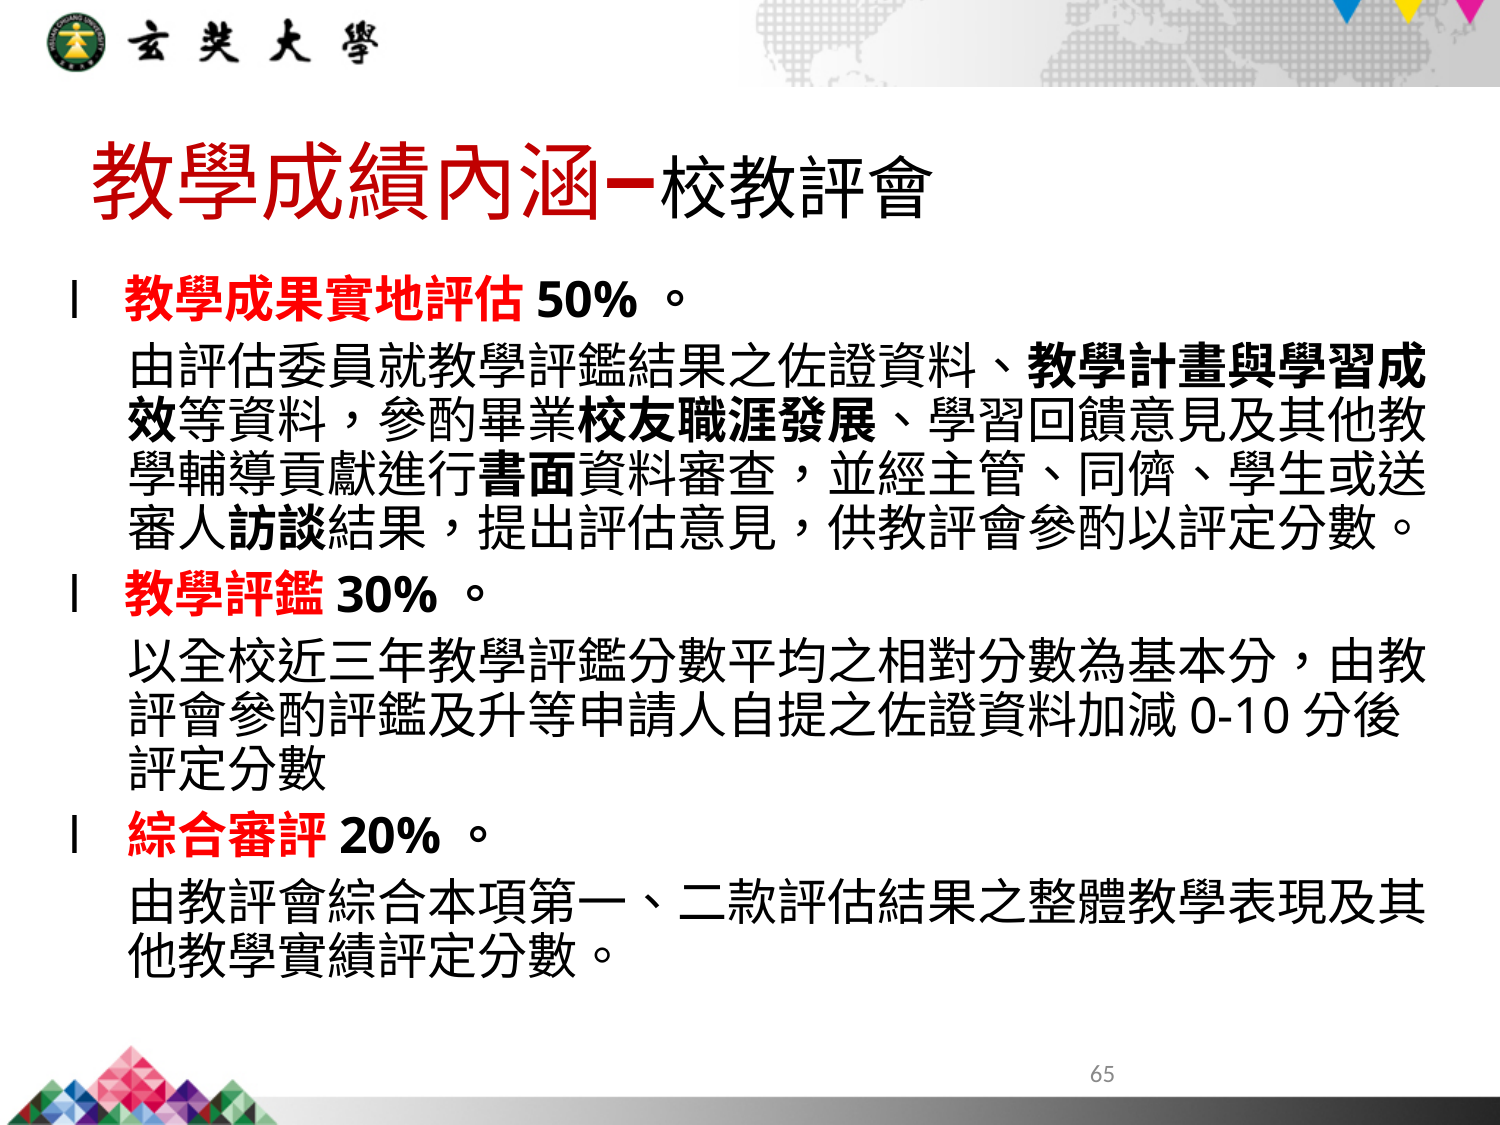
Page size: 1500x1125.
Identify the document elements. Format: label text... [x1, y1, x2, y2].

text_box 教學成績內涵–校教評會 [75, 115, 1426, 244]
text_box 教學成果實地評估50%。 由評估委員就教學評鑑結果之佐證資料、教學計畫與學習成效等資料，參酌畢業校友職涯發展、學習回饋意見及其他教學輔導貢獻進行書面資料審查，並經主管、同儕、學生或送審人訪談結果，提出評估意見，供教評會參酌以評定分數。 教學評鑑30%。 以全校近三年教學評鑑分數平均之相對分數為基本分，由教評會參酌評鑑及升等申請人自提之佐證資料加減0-10分後評定分數 綜合審評20%。 由教評會綜合本項第一、二款評估結果之整體教學表現及其他教學實績評定分數。 [53, 267, 1447, 1038]
text_box 65 [1074, 1042, 1426, 1103]
